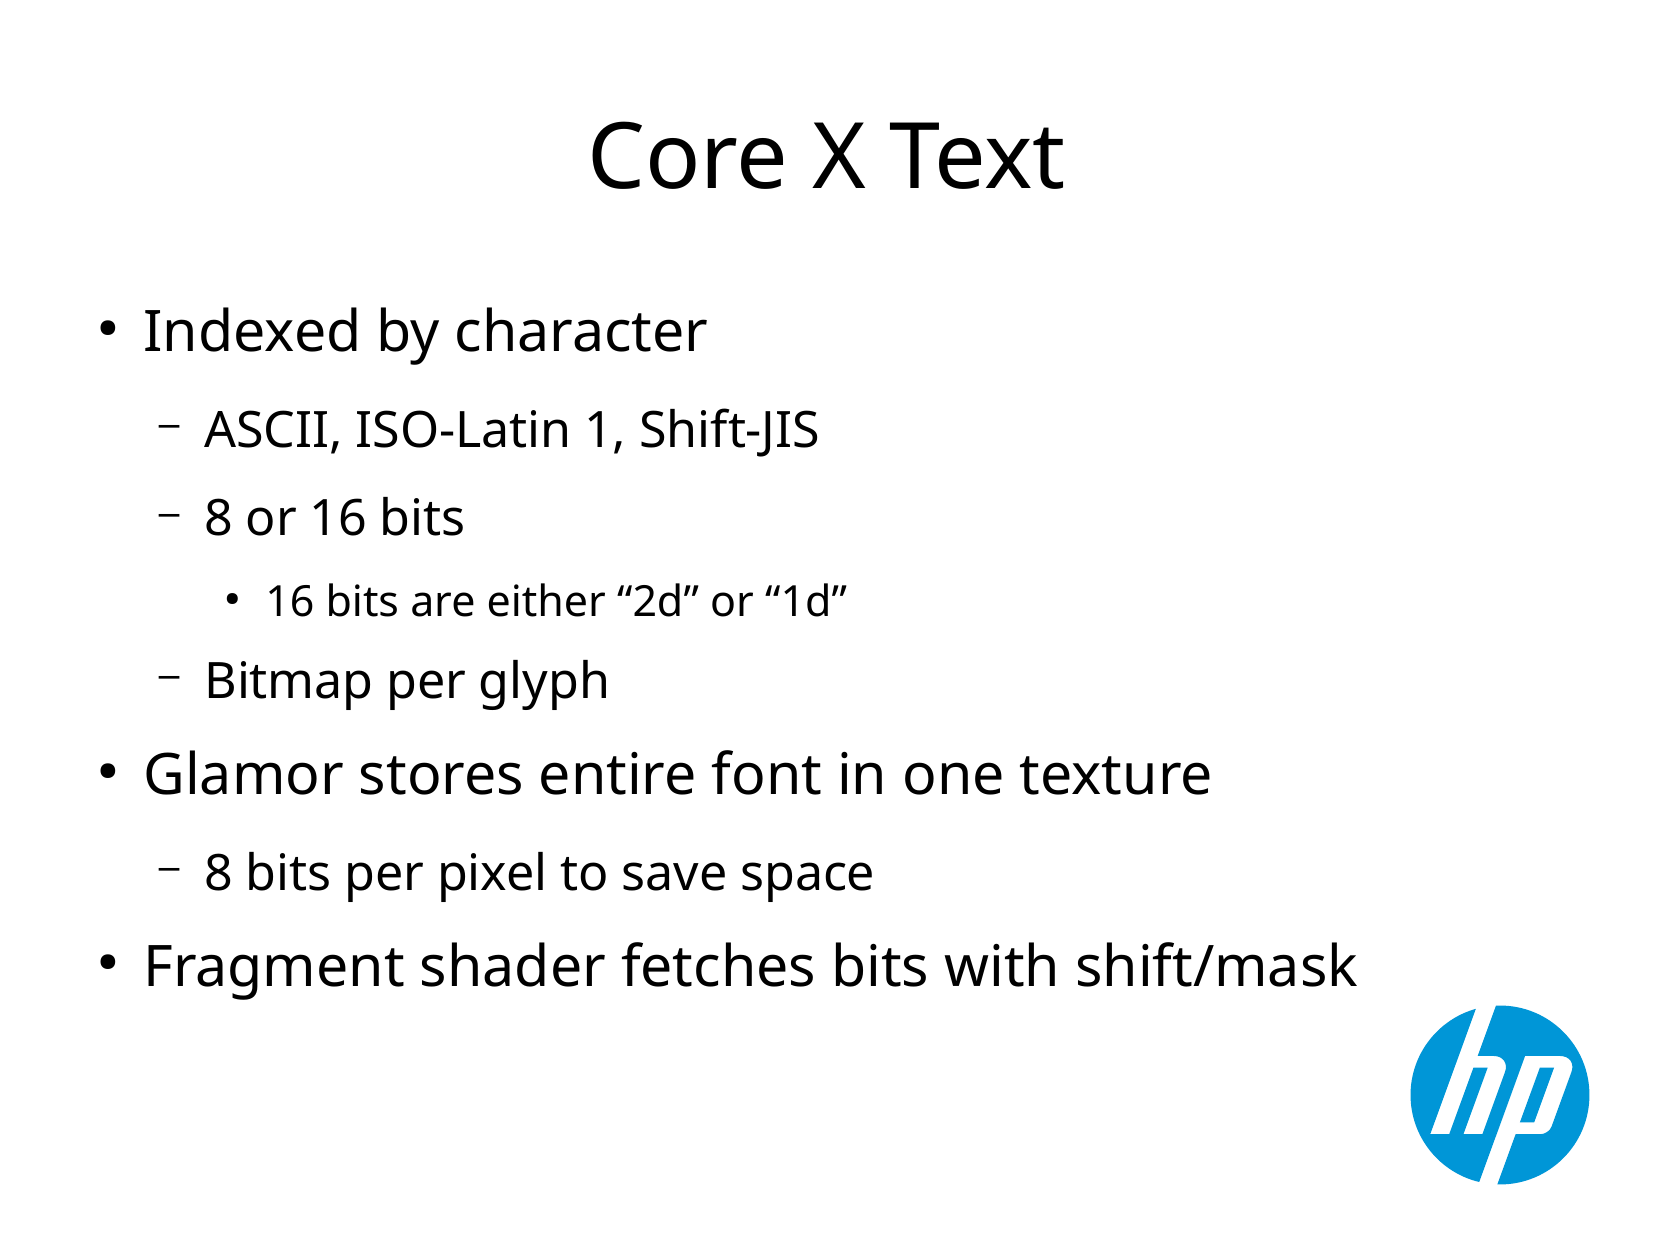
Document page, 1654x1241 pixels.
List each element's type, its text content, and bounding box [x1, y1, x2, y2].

list Indexed by character ASCII, ISO-Latin 1, Shift-JIS 8 or 16 bits 16 bits are either “2d” or “1d” Bitmap per glyph Glamor stores entire font in one texture 8 bits per pixel to save space Fragment shader fetches bits with shift/mask [82, 290, 1571, 1010]
title Core X Text [82, 49, 1571, 257]
